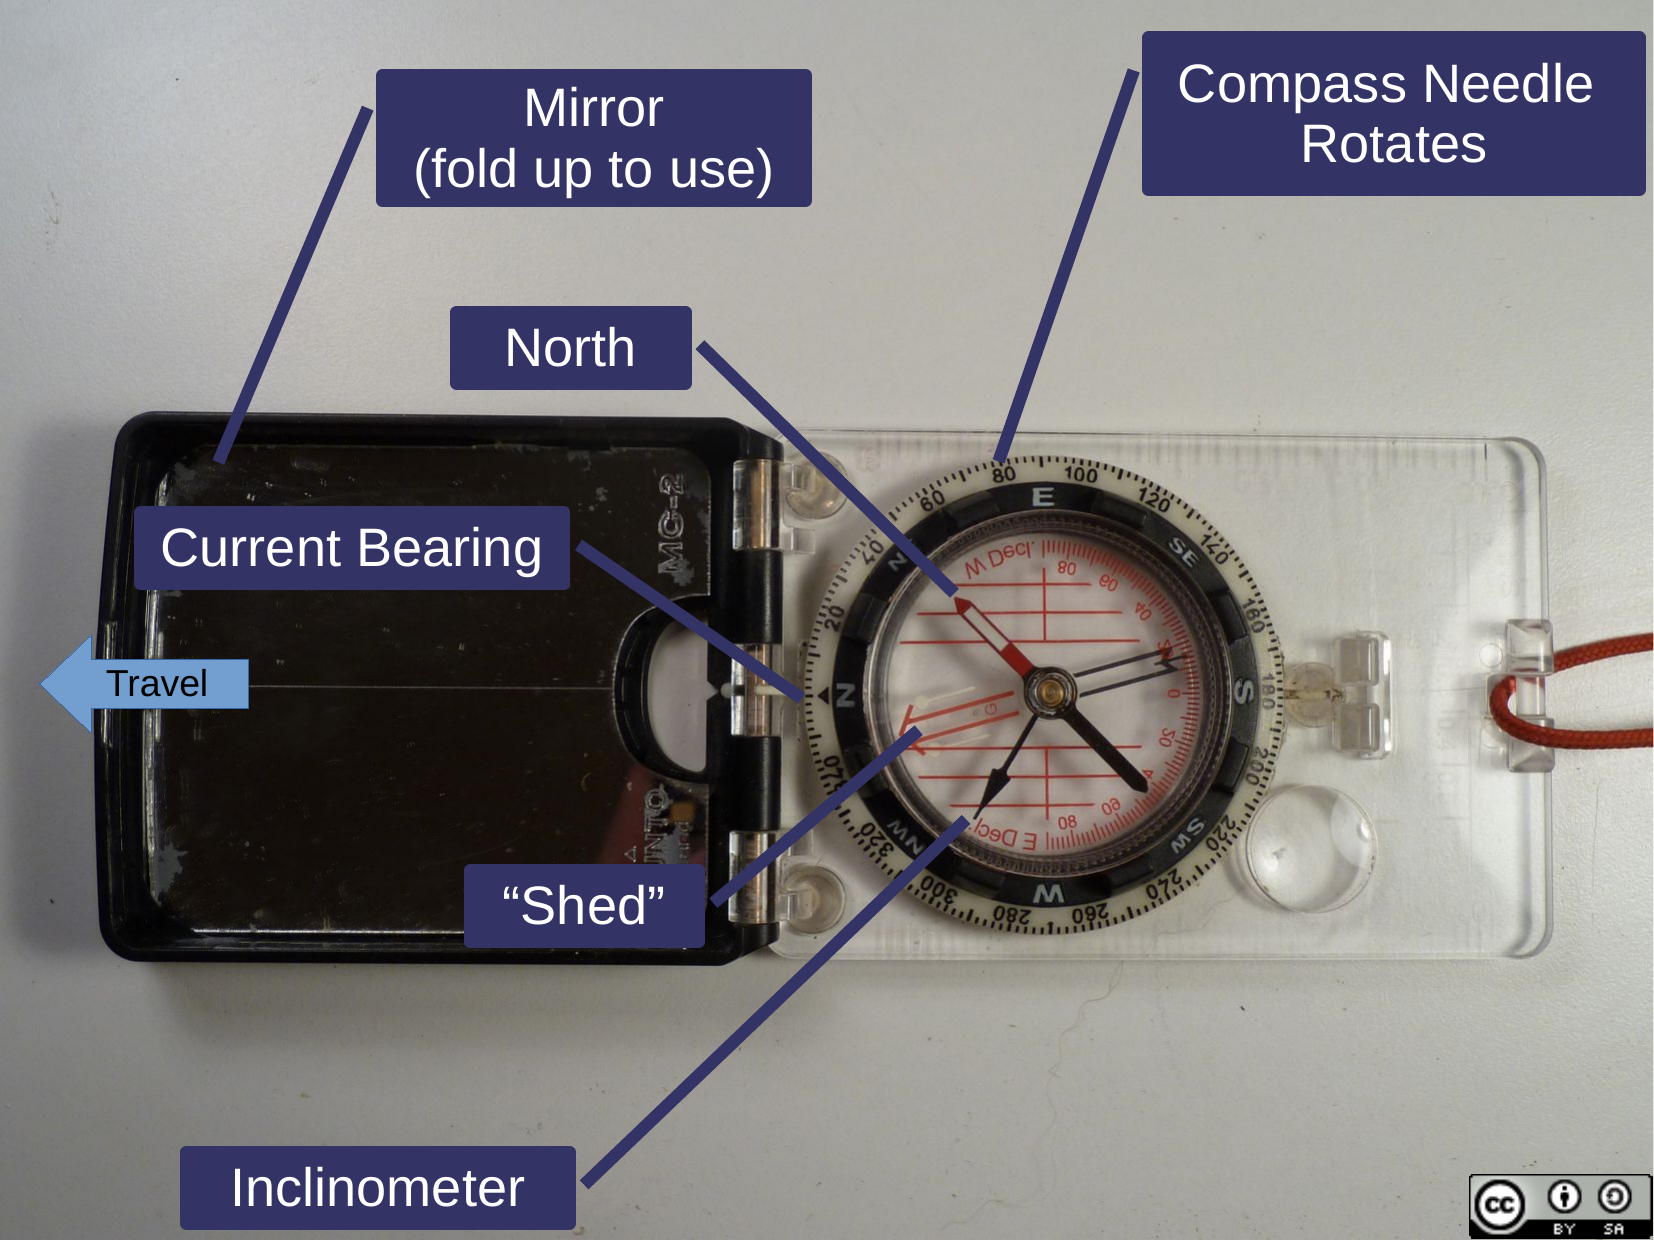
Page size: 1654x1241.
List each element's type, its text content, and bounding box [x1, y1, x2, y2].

text_box “Shed” [470, 870, 699, 942]
text_box Compass Needle Rotates [1148, 38, 1640, 190]
text_box Current Bearing [141, 512, 564, 584]
picture [0, 0, 1654, 1241]
text_box North [457, 312, 685, 384]
text_box Mirror (fold up to use) [382, 75, 806, 201]
text_box Inclinometer [186, 1152, 570, 1224]
text_box Travel [39, 634, 249, 734]
